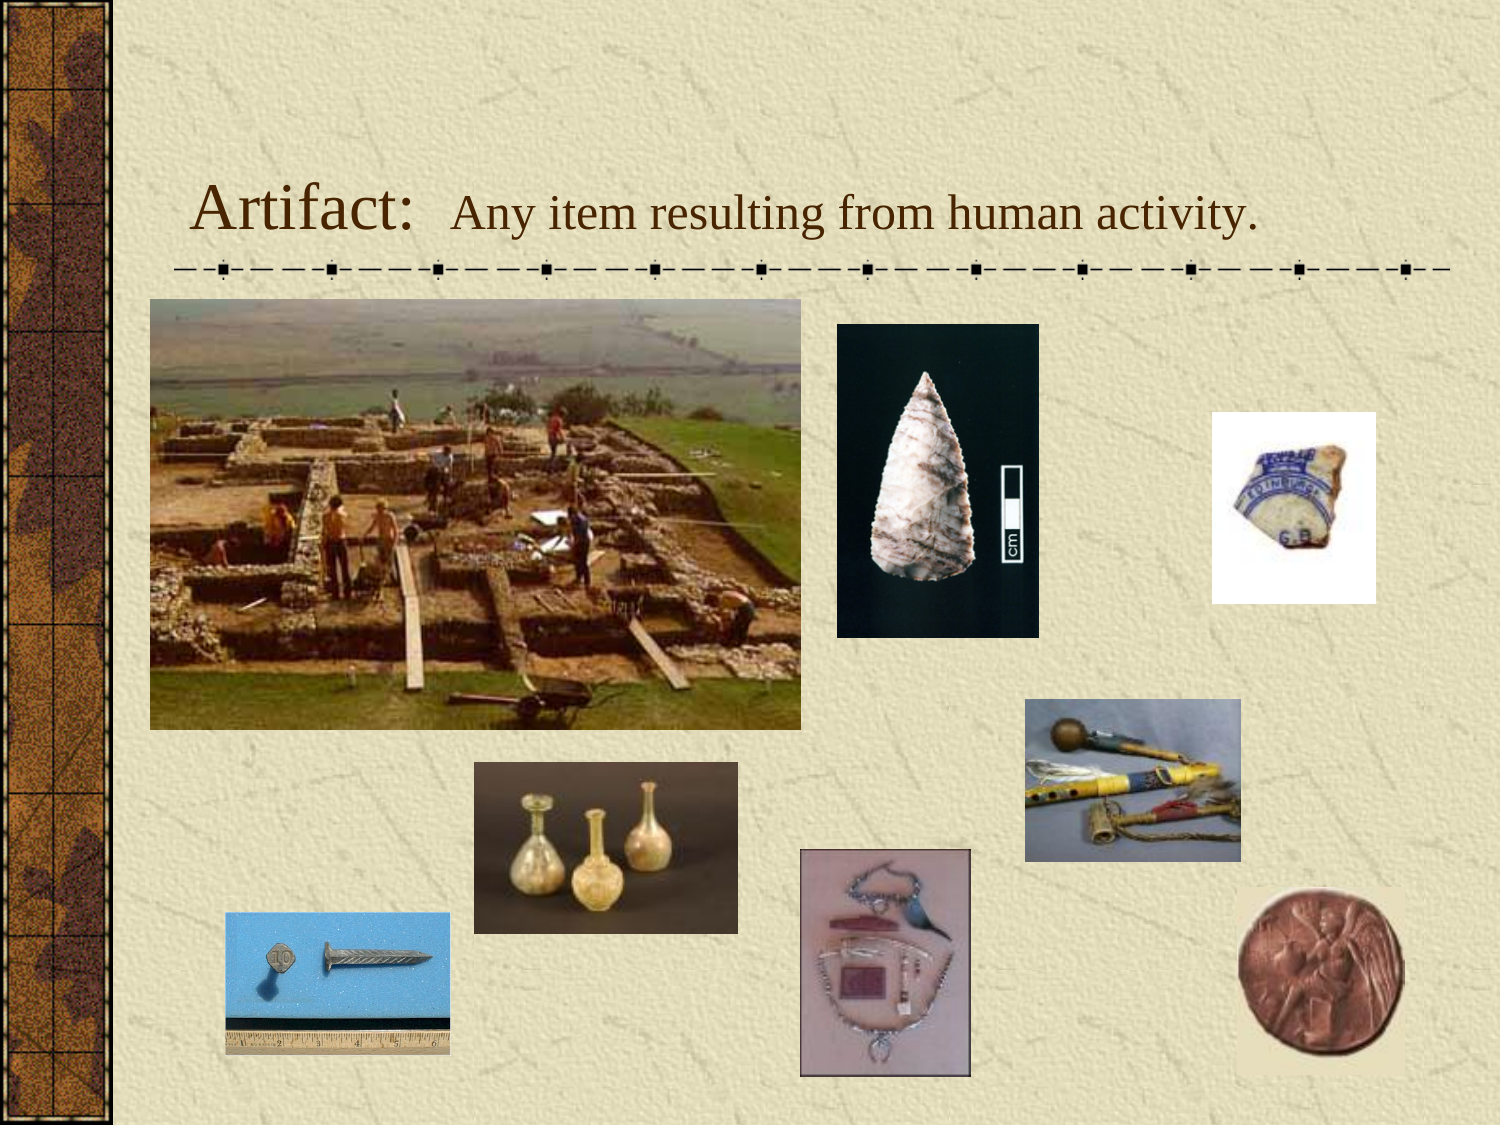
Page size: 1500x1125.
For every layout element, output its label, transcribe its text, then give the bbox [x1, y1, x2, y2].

picture [1237, 887, 1405, 1075]
picture [800, 849, 971, 1077]
title Artifact: Any item resulting from human activity. [174, 62, 1450, 250]
picture [1025, 699, 1241, 862]
picture [837, 324, 1039, 638]
picture [1212, 412, 1376, 604]
picture [474, 762, 738, 934]
picture [150, 299, 801, 730]
picture [225, 912, 451, 1056]
